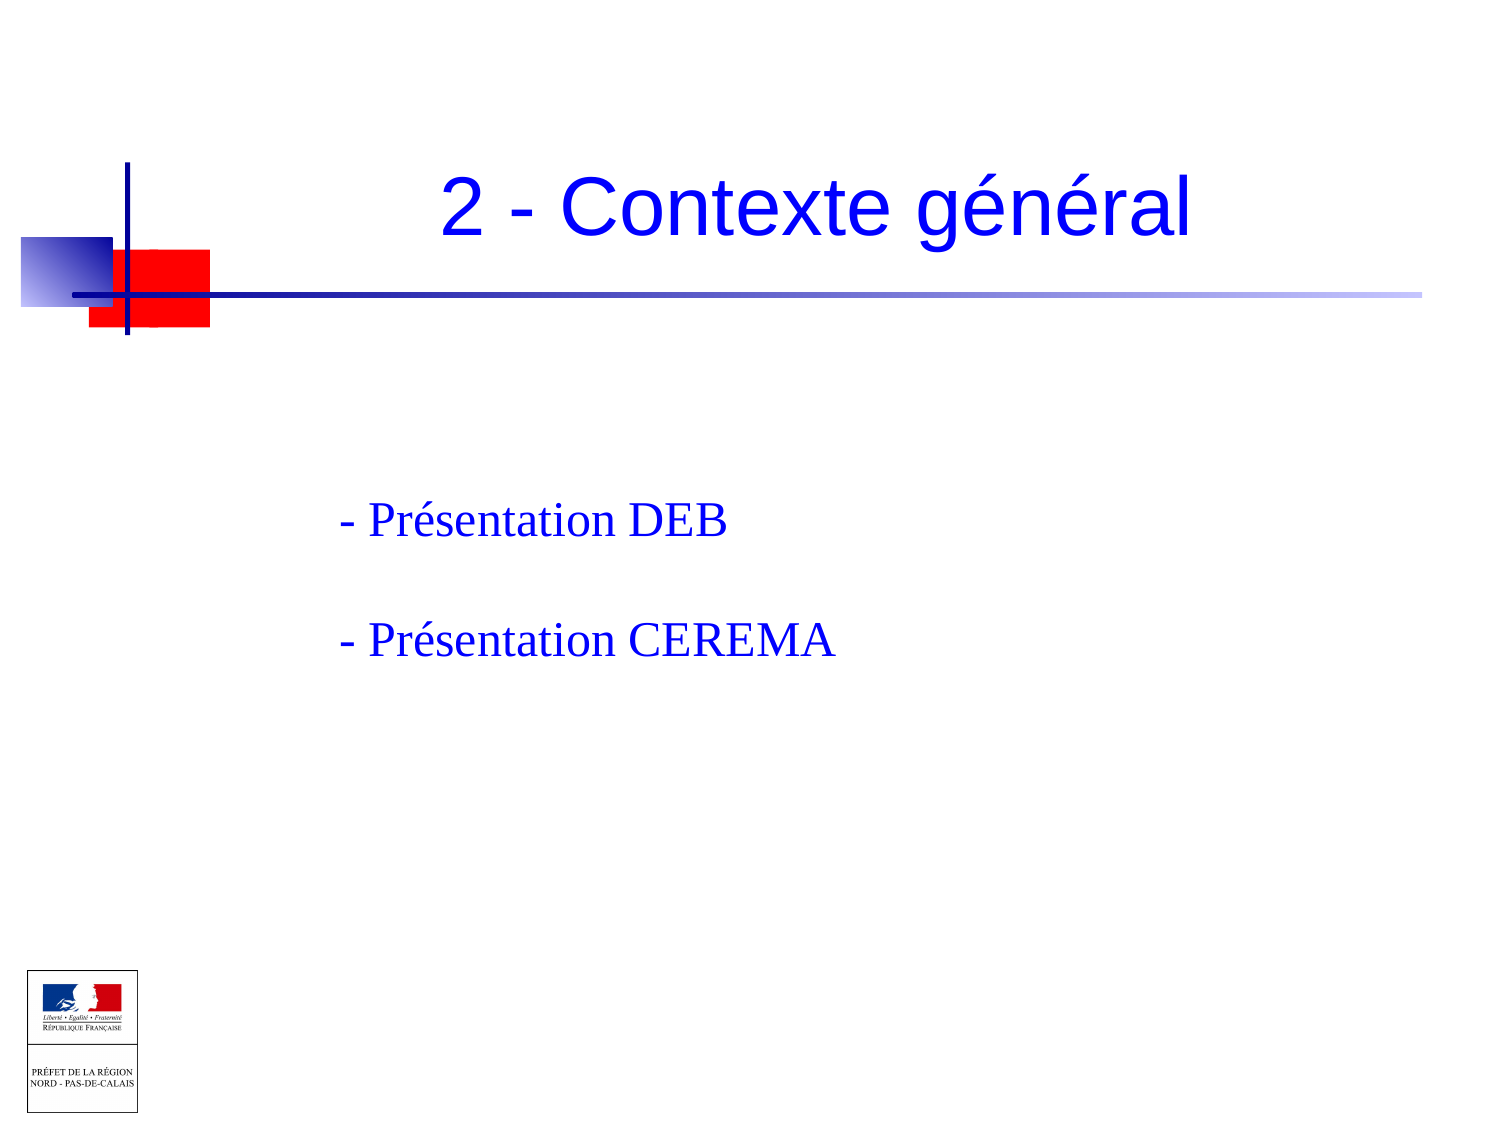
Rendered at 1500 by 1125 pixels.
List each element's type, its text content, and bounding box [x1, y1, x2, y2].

title 2 - Contexte général [188, 100, 1468, 304]
text_box - Présentation DEB - Présentation CEREMA [324, 478, 1500, 1034]
picture [27, 970, 138, 1113]
